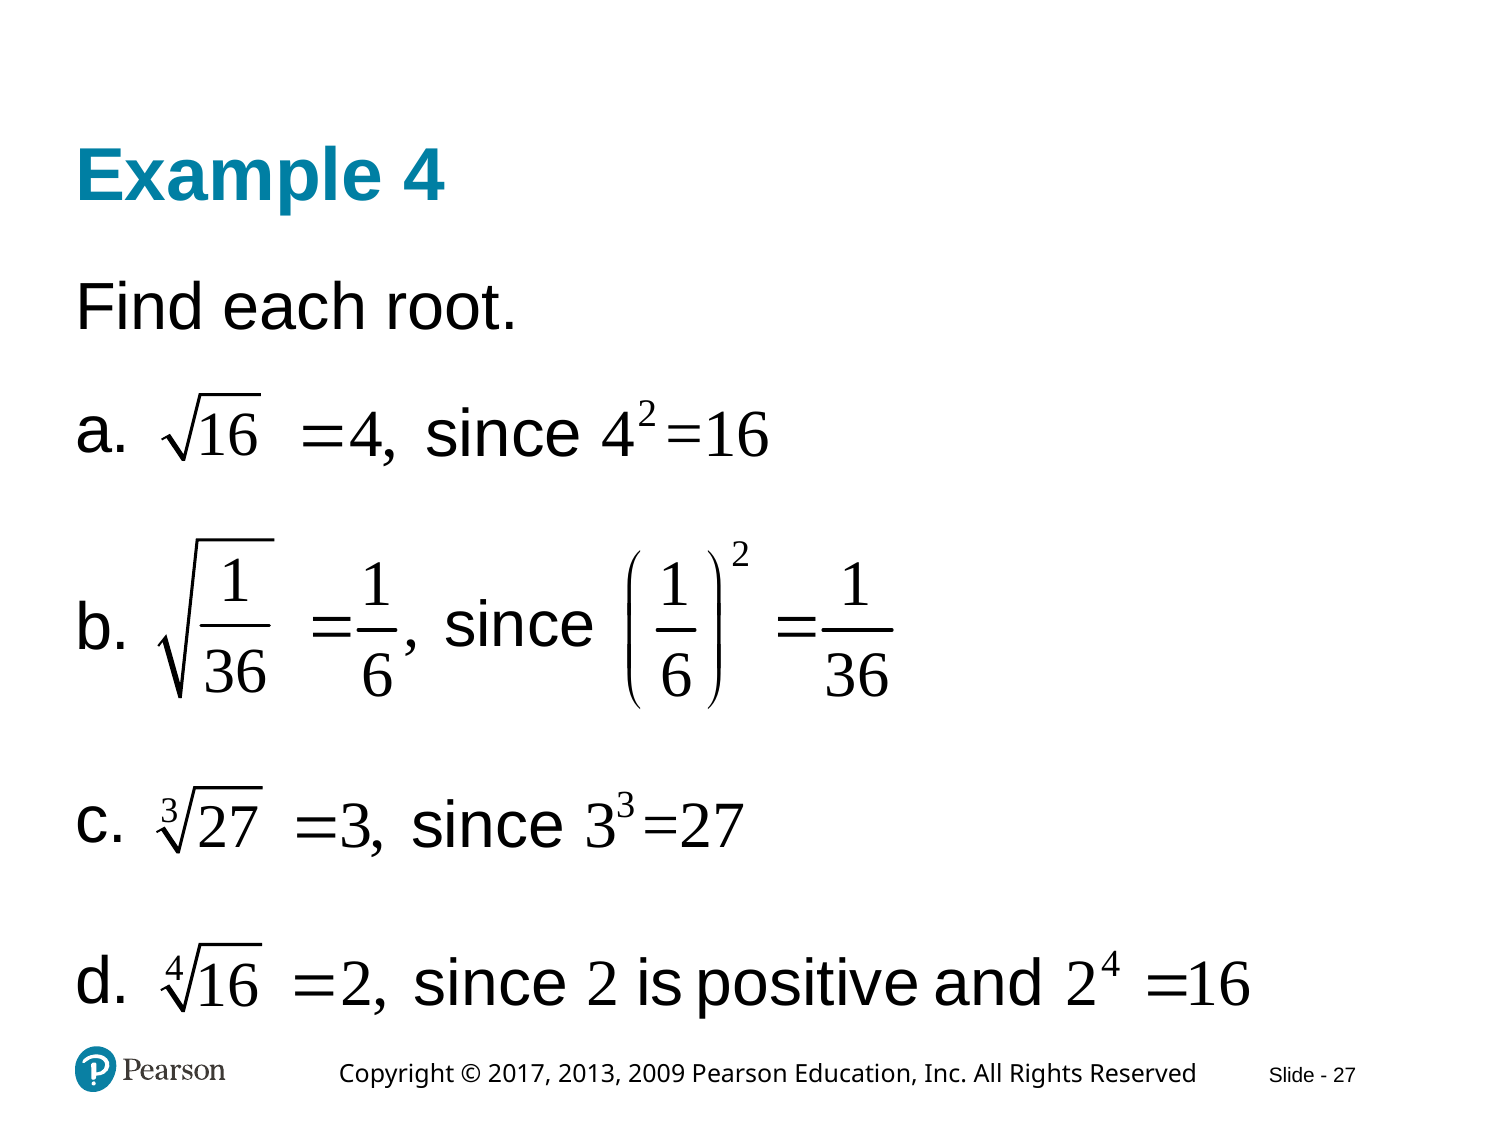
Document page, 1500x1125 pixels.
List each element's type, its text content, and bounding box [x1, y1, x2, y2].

title Example 4 [75, 35, 1425, 216]
chart [302, 530, 899, 717]
chart [152, 532, 281, 706]
list c. [75, 776, 129, 856]
list b. [75, 582, 140, 661]
chart [285, 781, 751, 867]
chart [150, 780, 271, 861]
chart [292, 388, 775, 476]
chart [155, 386, 269, 469]
chart [284, 939, 1256, 1025]
list Find each root. [75, 262, 538, 336]
list a. [75, 386, 138, 461]
list d. [75, 936, 138, 1012]
chart [155, 936, 270, 1020]
